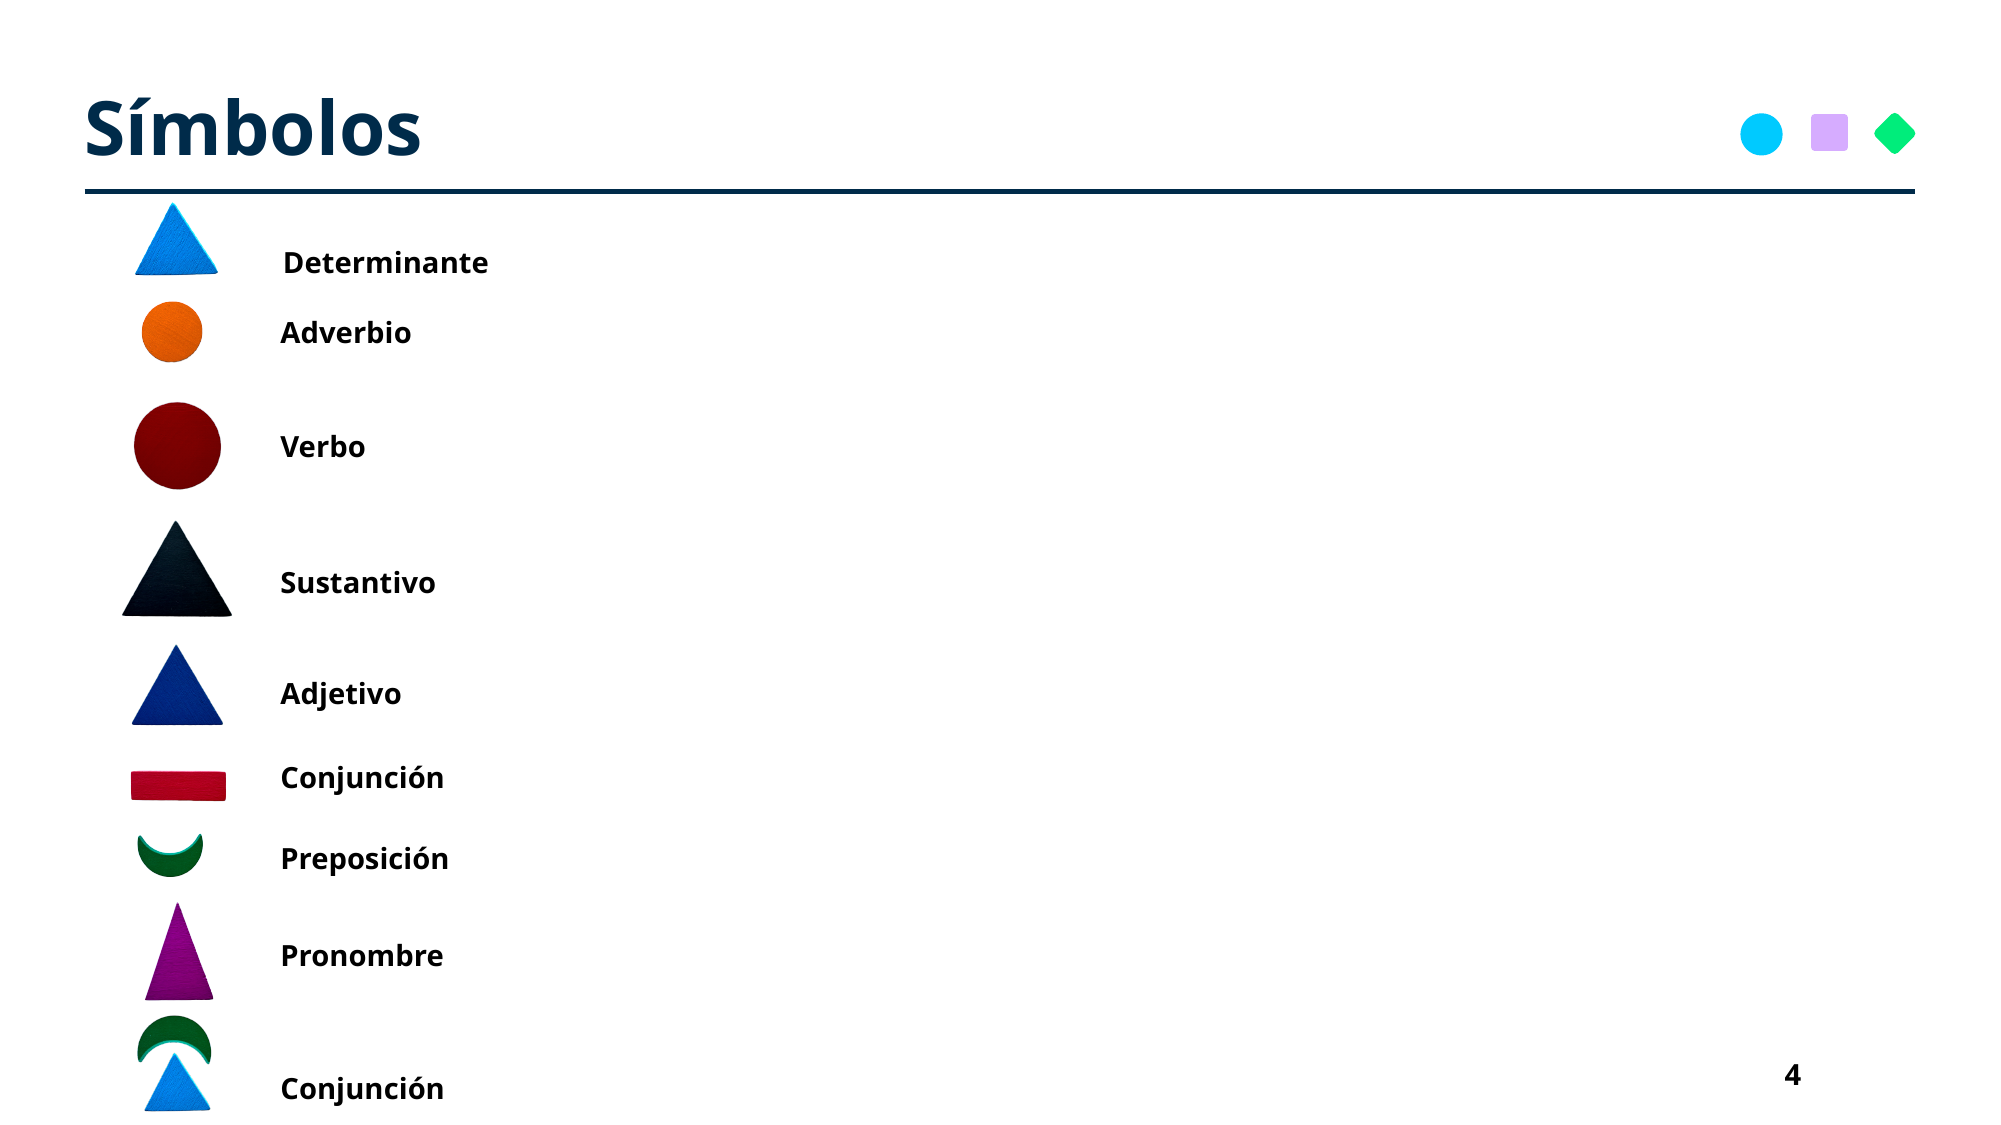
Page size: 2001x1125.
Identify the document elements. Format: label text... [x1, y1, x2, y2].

picture [131, 642, 224, 727]
text_box Sustantivo [265, 558, 473, 608]
title Símbolos [84, 29, 1601, 178]
picture [132, 826, 222, 886]
text_box Pronombre [265, 930, 478, 980]
picture [132, 194, 222, 373]
text_box Adverbio [265, 307, 444, 357]
text_box Conjunción [265, 1063, 478, 1114]
text_box Determinante [268, 237, 526, 287]
picture [118, 755, 237, 815]
text_box Verbo [265, 421, 392, 472]
picture [121, 519, 233, 618]
picture [132, 401, 222, 491]
picture [126, 891, 222, 1125]
text_box Preposición [265, 833, 488, 883]
text_box Adjetivo [265, 668, 432, 718]
text_box Conjunción [265, 752, 478, 802]
